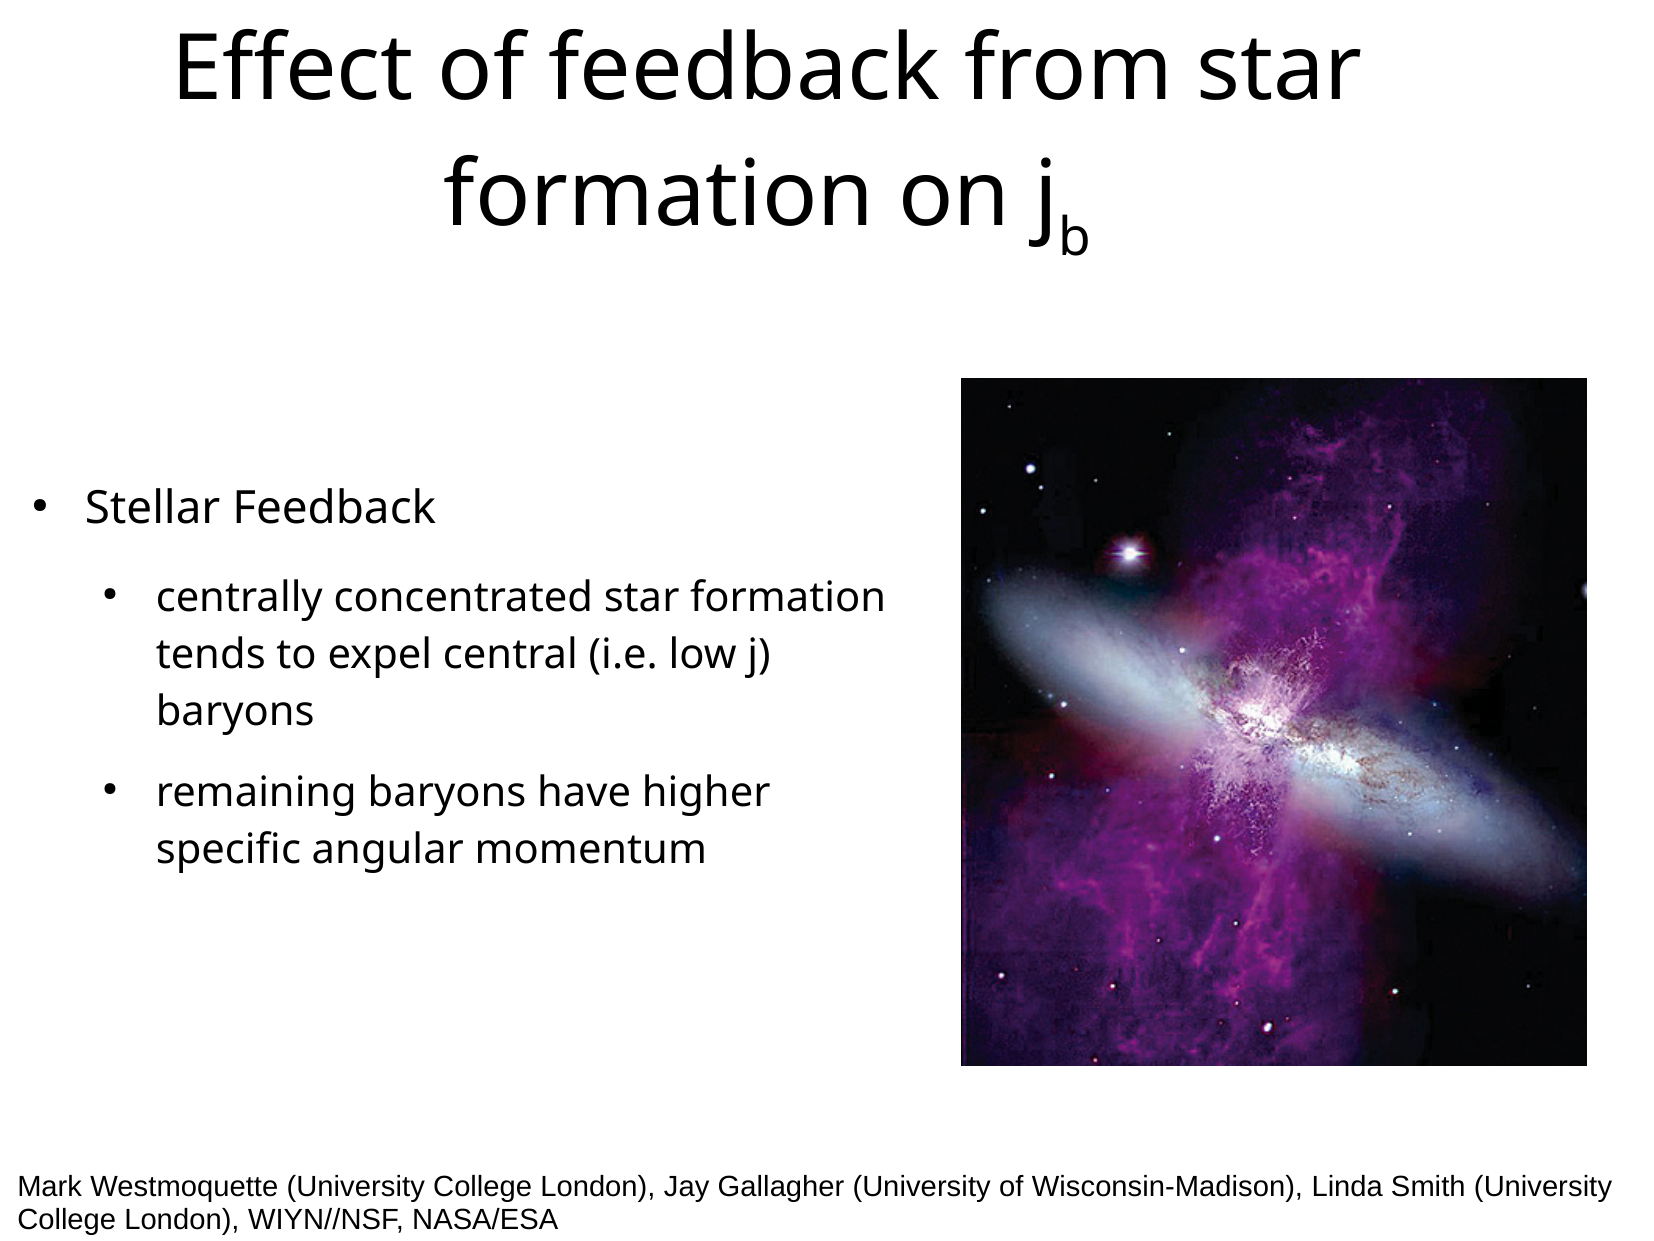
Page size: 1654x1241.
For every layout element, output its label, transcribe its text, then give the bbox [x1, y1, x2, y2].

title Effect of feedback from star formation on jb [23, 18, 1512, 255]
list Stellar Feedback centrally concentrated star formation tends to expel central (i.e. low j) baryons remaining baryons have higher specific angular momentum [14, 474, 921, 973]
picture [0, 0, 1654, 1241]
text_box Mark Westmoquette (University College London), Jay Gallagher (University of Wisconsin-Madison), Linda Smith (University College London), WIYN//NSF, NASA/ESA [2, 1162, 1631, 1241]
